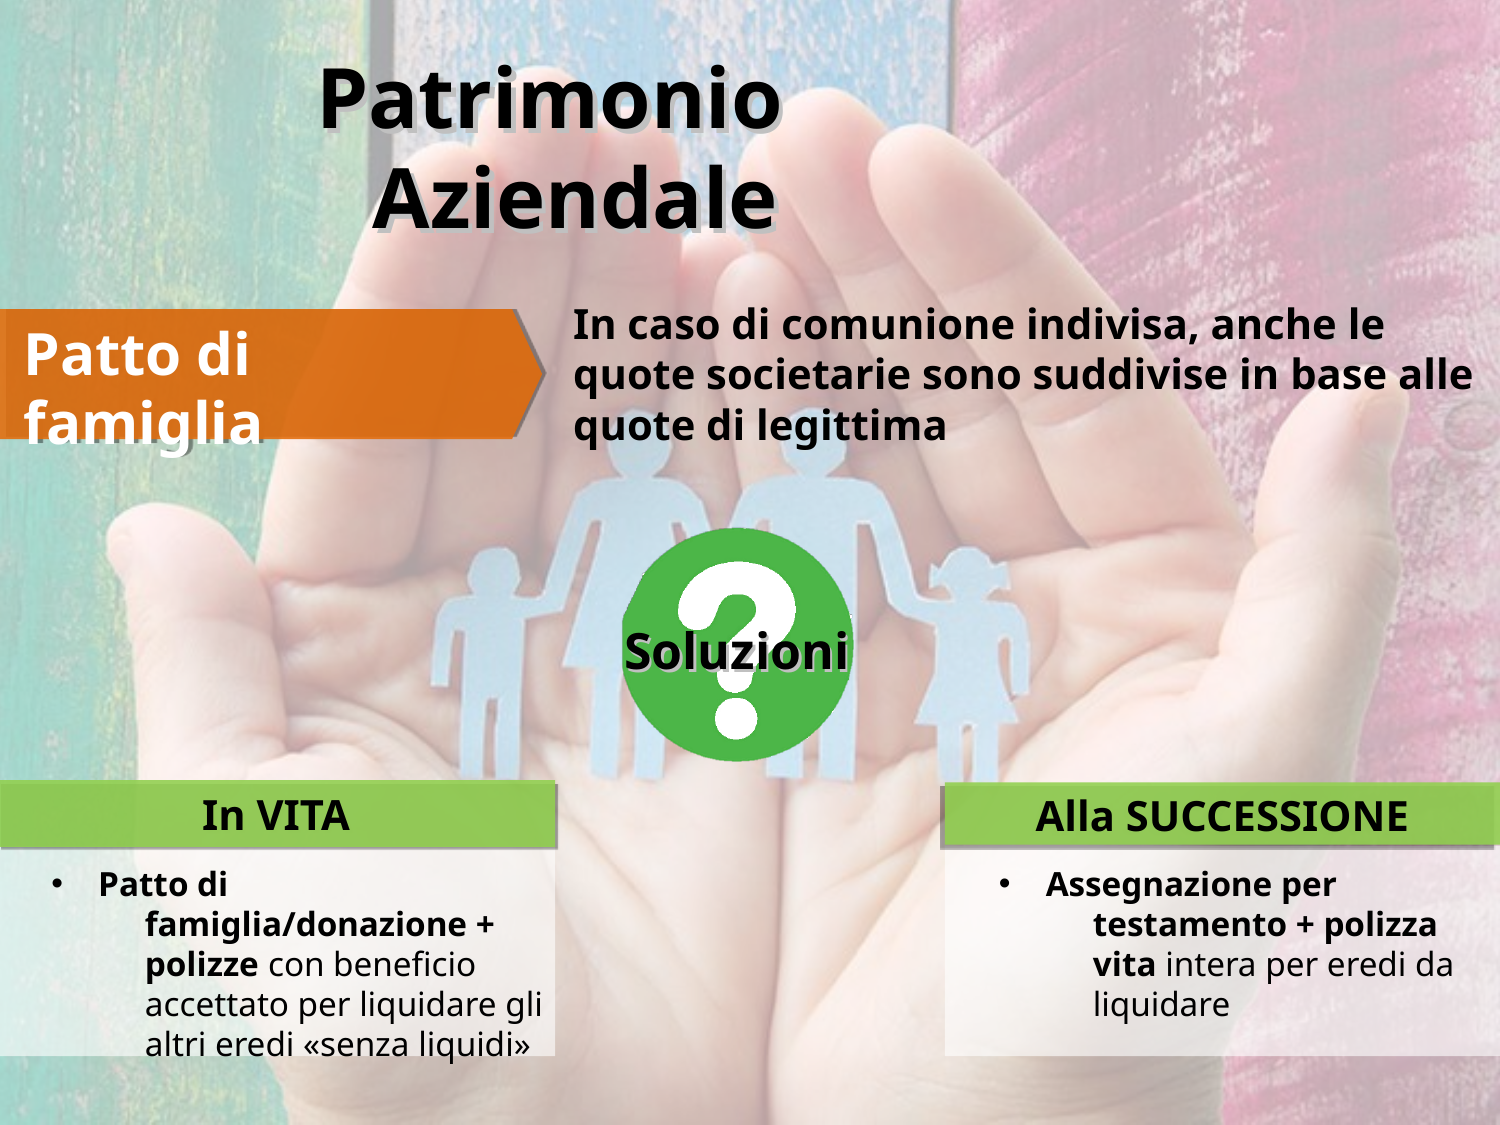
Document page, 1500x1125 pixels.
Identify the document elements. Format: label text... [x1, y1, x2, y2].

text_box In VITA [0, 780, 555, 847]
text_box In caso di comunione indivisa, anche le quote societarie sono suddivise in base alle quote di legittima [558, 290, 1500, 458]
text_box [0, 0, 1500, 1125]
text_box Assegnazione per testamento + polizza vita intera per eredi da liquidare [944, 845, 1500, 1057]
picture [610, 518, 863, 599]
text_box Patto di famiglia/donazione + polizze con beneficio accettato per liquidare gli altri eredi «senza liquidi» [0, 845, 556, 1057]
text_box Patto di famiglia [0, 309, 543, 440]
text_box Soluzioni [388, 599, 1086, 700]
text_box Patrimonio Aziendale [302, 38, 1198, 154]
picture [610, 700, 863, 771]
text_box Alla SUCCESSIONE [945, 782, 1500, 845]
